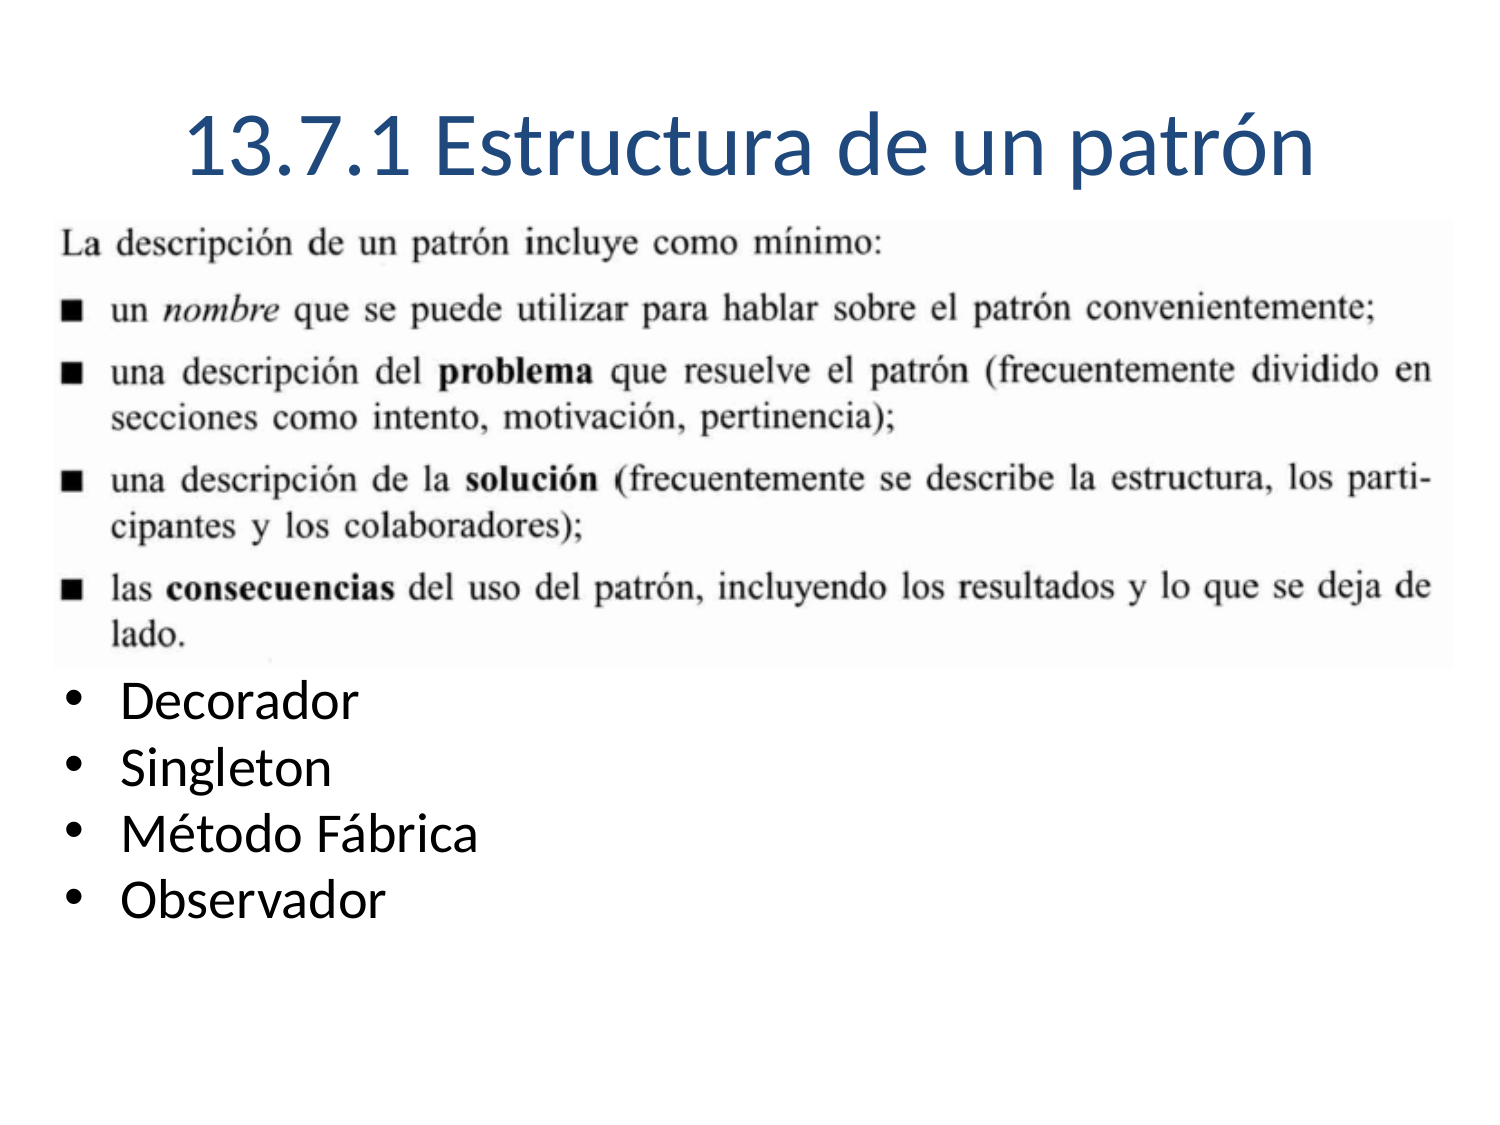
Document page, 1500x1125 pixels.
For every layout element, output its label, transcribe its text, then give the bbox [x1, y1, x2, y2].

title 13.7.1 Estructura de un patrón [75, 45, 1426, 219]
picture [53, 219, 1454, 669]
list Decorador Singleton Método Fábrica Observador [49, 668, 1400, 965]
